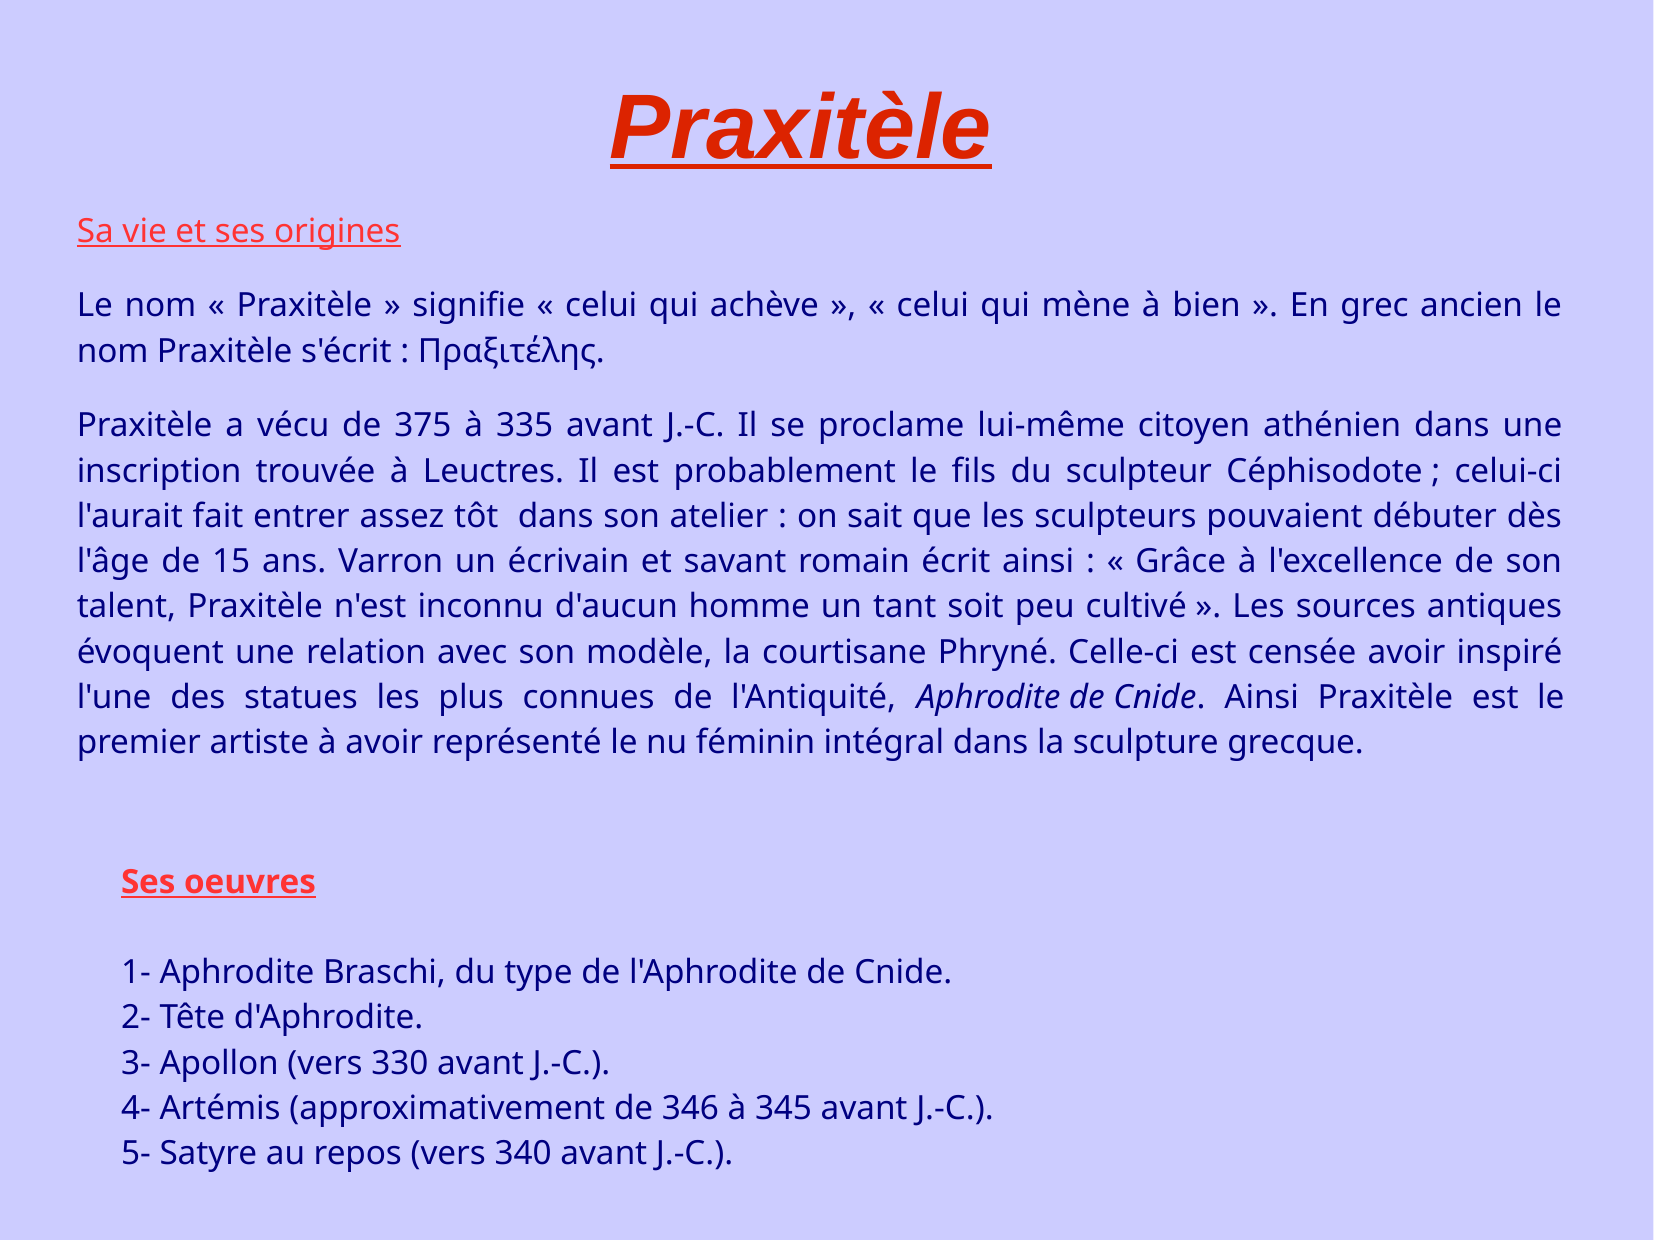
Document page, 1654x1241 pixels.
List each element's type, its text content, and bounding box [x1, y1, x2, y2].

title Praxitèle [141, 35, 1461, 206]
list Sa vie et ses origines Le nom « Praxitèle » signifie « celui qui achève », « celui qui mène à bien ». En grec ancien le nom Praxitèle s'écrit : Πραξιτέλης. Praxitèle a vécu de 375 à 335 avant J.-C. Il se proclame lui-même citoyen athénien dans une inscription trouvée à Leuctres. Il est probablement le fils du sculpteur Céphisodote ; celui-ci l'aurait fait entrer assez tôt dans son atelier : on sait que les sculpteurs pouvaient débuter dès l'âge de 15 ans. Varron un écrivain et savant romain écrit ainsi : « Grâce à l'excellence de son talent, Praxitèle n'est inconnu d'aucun homme un tant soit peu cultivé ». Les sources antiques évoquent une relation avec son modèle, la courtisane Phryné. Celle-ci est censée avoir inspiré l'une des statues les plus connues de l'Antiquité, Aphrodite de Cnide. Ainsi Praxitèle est le premier artiste à avoir représenté le nu féminin intégral dans la sculpture grecque. [76, 206, 1565, 786]
text_box Ses oeuvres 1- Aphrodite Braschi, du type de l'Aphrodite de Cnide. 2- Tête d'Aphrodite. 3- Apollon (vers 330 avant J.-C.). 4- Artémis (approximativement de 346 à 345 avant J.-C.). 5- Satyre au repos (vers 340 avant J.-C.). [106, 850, 1512, 1236]
